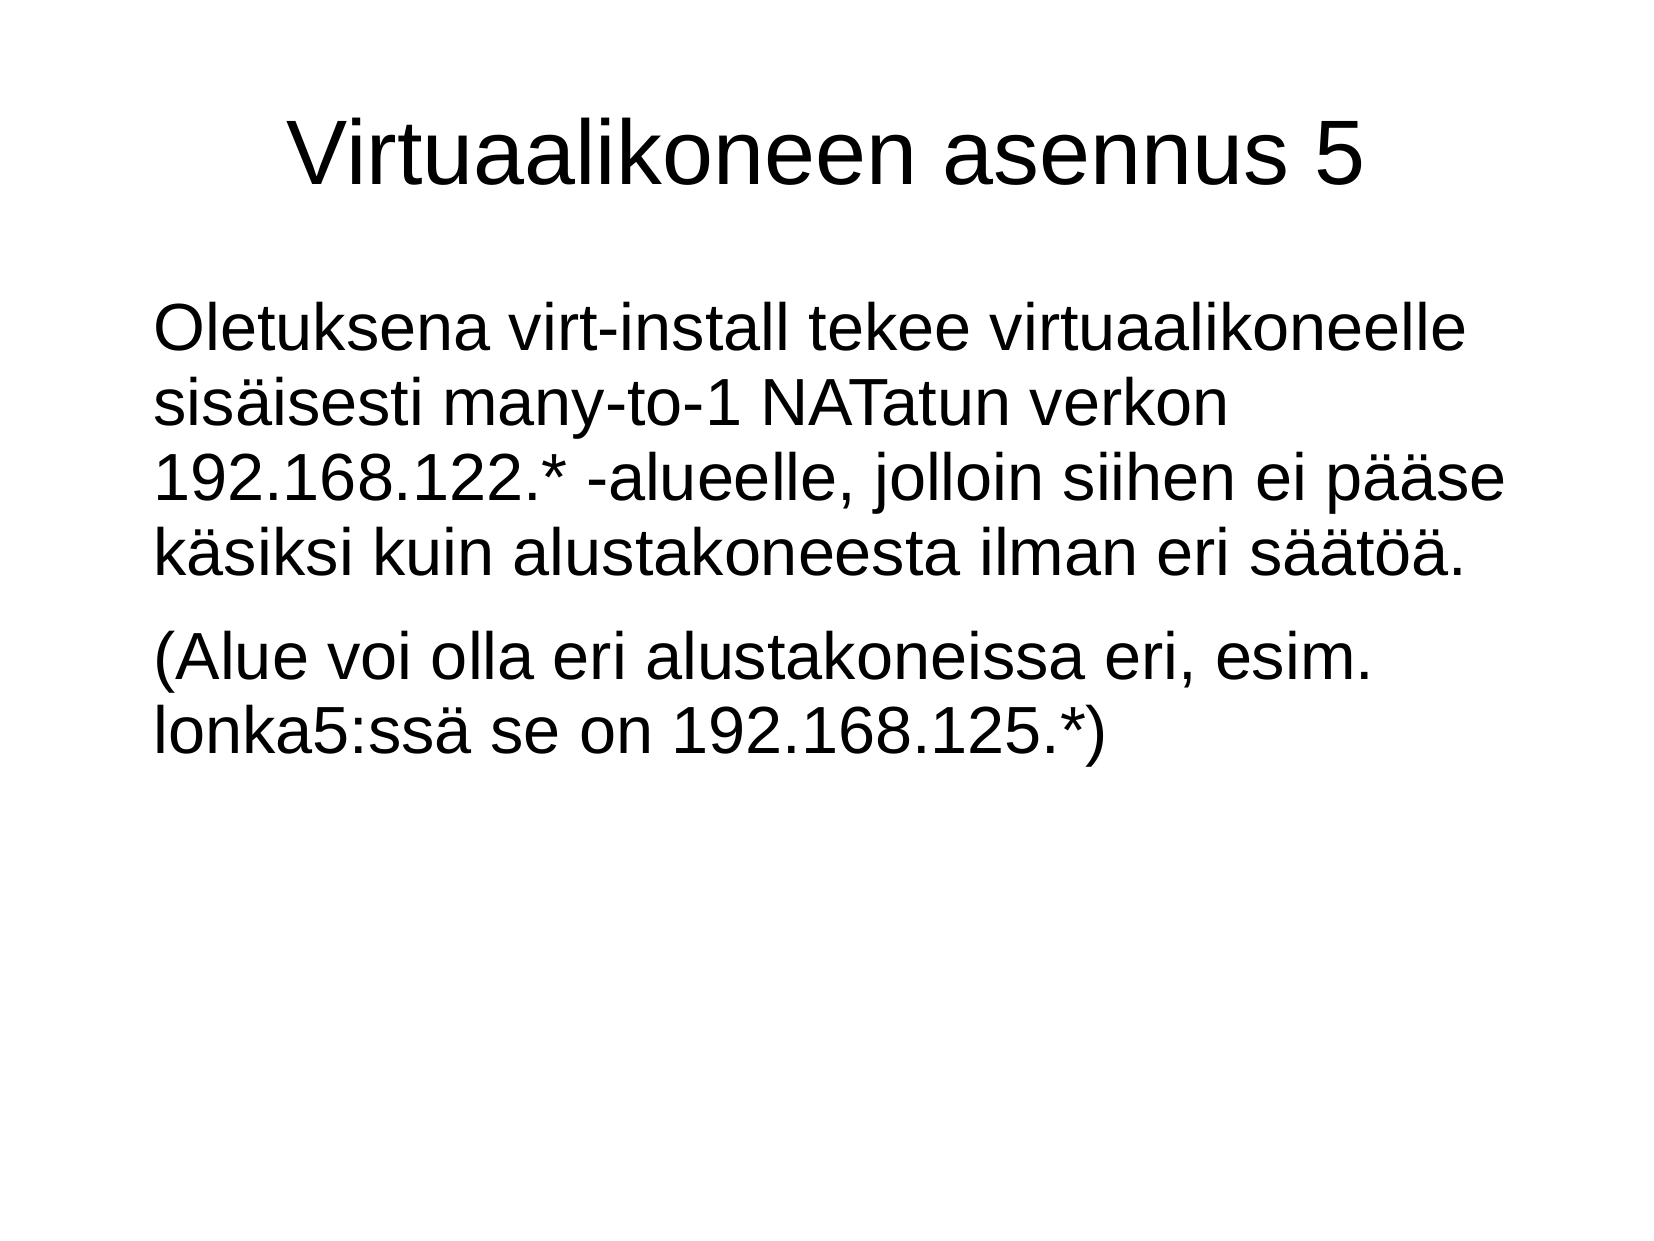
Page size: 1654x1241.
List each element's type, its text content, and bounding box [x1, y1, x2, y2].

list Oletuksena virt-install tekee virtuaalikoneelle sisäisesti many-to-1 NATatun verkon 192.168.122.* -alueelle, jolloin siihen ei pääse käsiksi kuin alustakoneesta ilman eri säätöä. (Alue voi olla eri alustakoneissa eri, esim. lonka5:ssä se on 192.168.125.*) [82, 290, 1571, 1010]
title Virtuaalikoneen asennus 5 [82, 49, 1571, 257]
